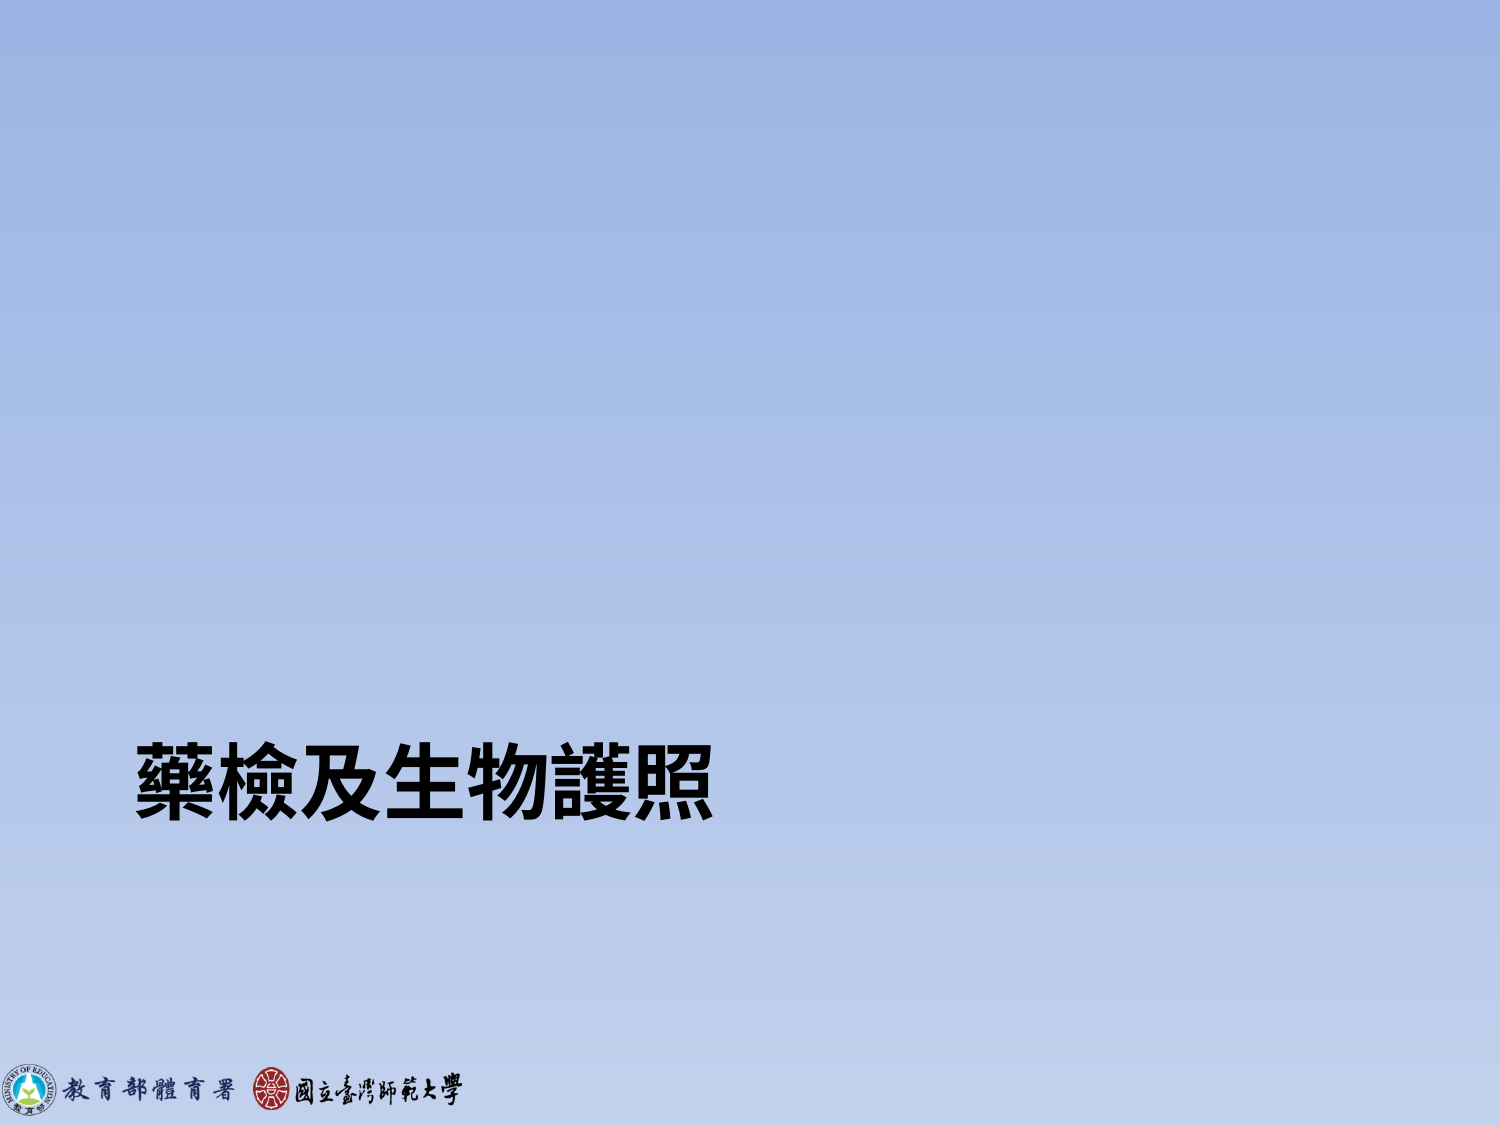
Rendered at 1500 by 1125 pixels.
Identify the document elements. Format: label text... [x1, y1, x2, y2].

title 藥檢及生物護照 [118, 722, 1394, 947]
